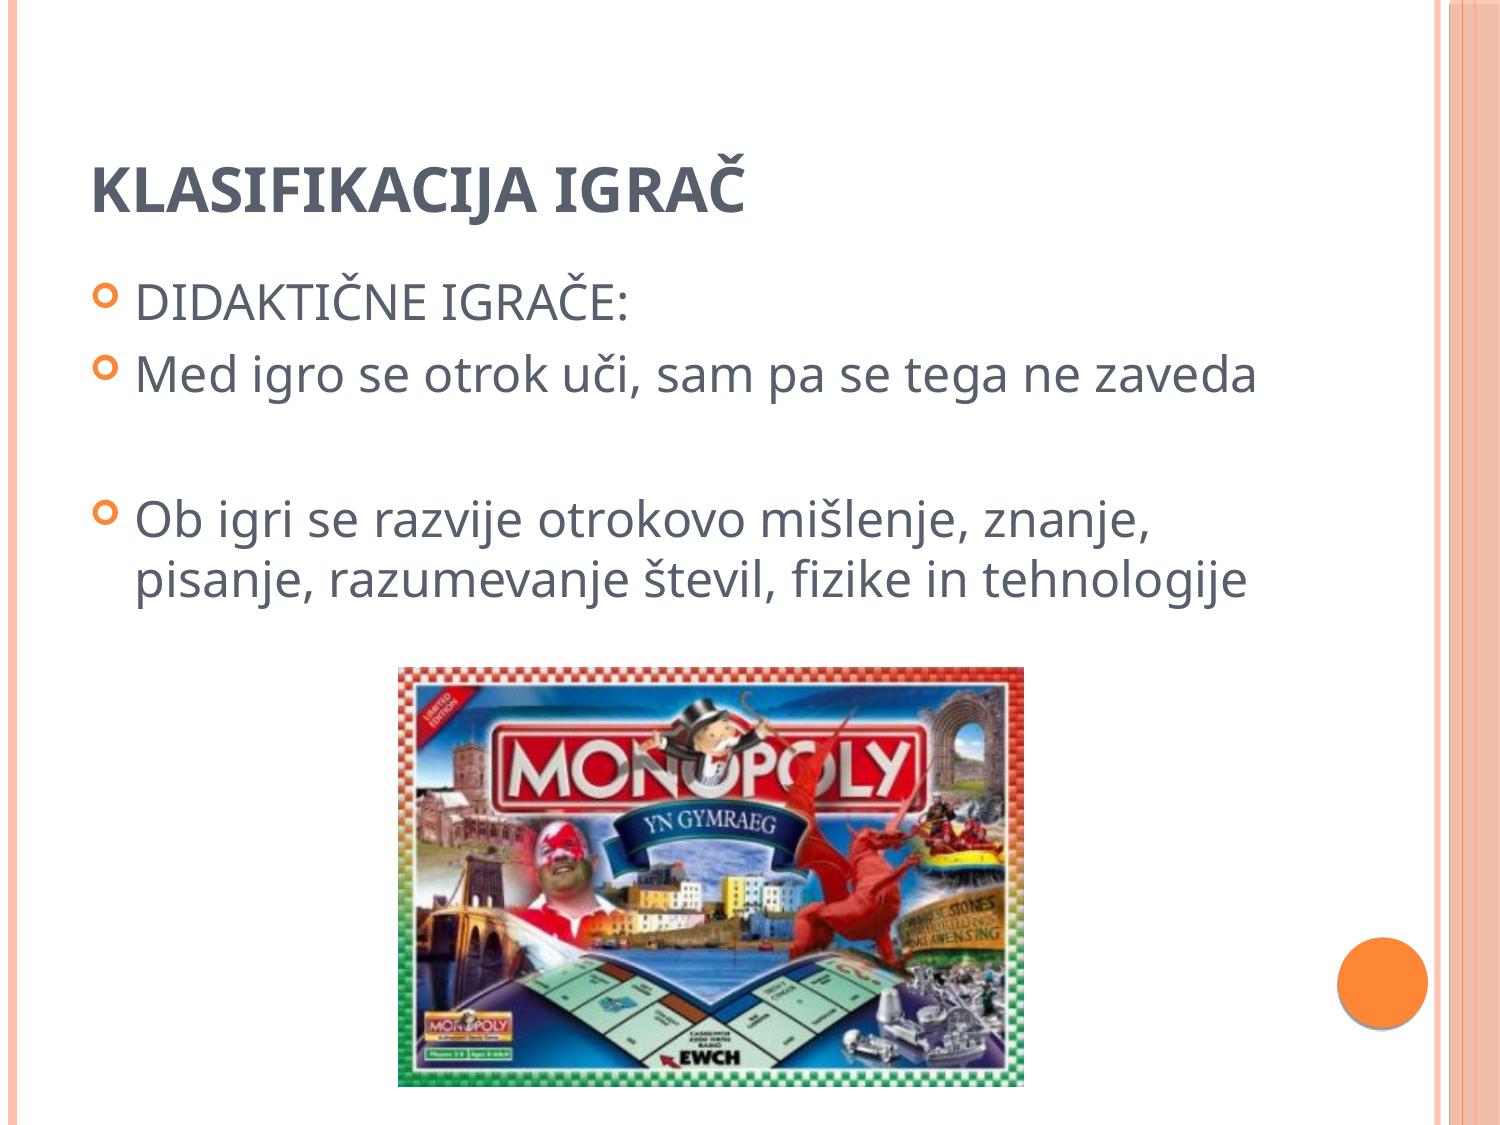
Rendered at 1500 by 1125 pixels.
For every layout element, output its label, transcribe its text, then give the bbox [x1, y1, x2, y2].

title KLASIFIKACIJA IGRAČ [75, 45, 1300, 233]
picture [398, 667, 1024, 1087]
list DIDAKTIČNE IGRAČE: Med igro se otrok uči, sam pa se tega ne zaveda Ob igri se razvije otrokovo mišlenje, znanje, pisanje, razumevanje števil, fizike in tehnologije [75, 262, 1300, 1062]
